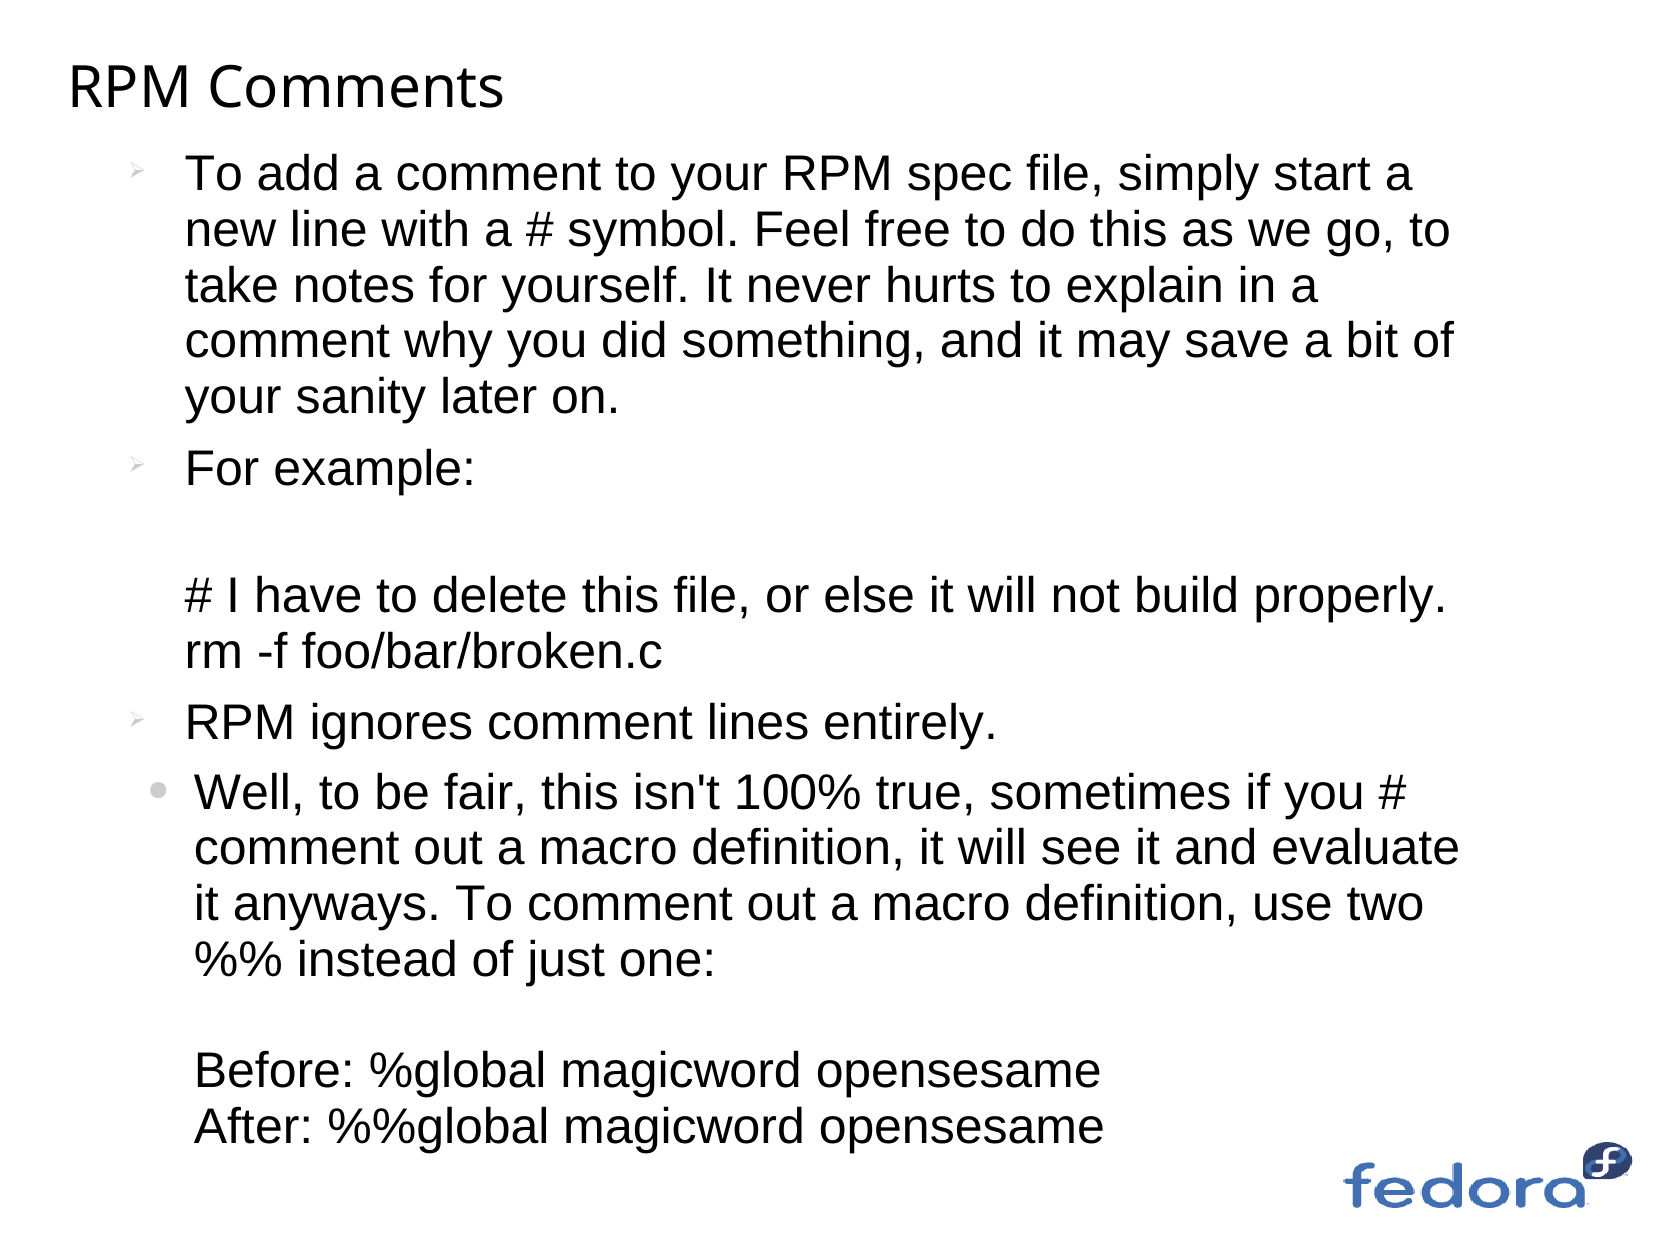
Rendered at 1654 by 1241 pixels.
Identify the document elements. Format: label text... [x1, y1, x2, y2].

title RPM Comments [67, 25, 1499, 144]
picture [1332, 1124, 1651, 1227]
list To add a comment to your RPM spec file, simply start a new line with a # symbol. Feel free to do this as we go, to take notes for yourself. It never hurts to explain in a comment why you did something, and it may save a bit of your sanity later on. For example: # I have to delete this file, or else it will not build properly. rm -f foo/bar/broken.c RPM ignores comment lines entirely. Well, to be fair, this isn't 100% true, sometimes if you # comment out a macro definition, it will see it and evaluate it anyways. To comment out a macro definition, use two %% instead of just one: Before: %global magicword opensesame After: %%global magicword opensesame [72, 145, 1496, 1155]
